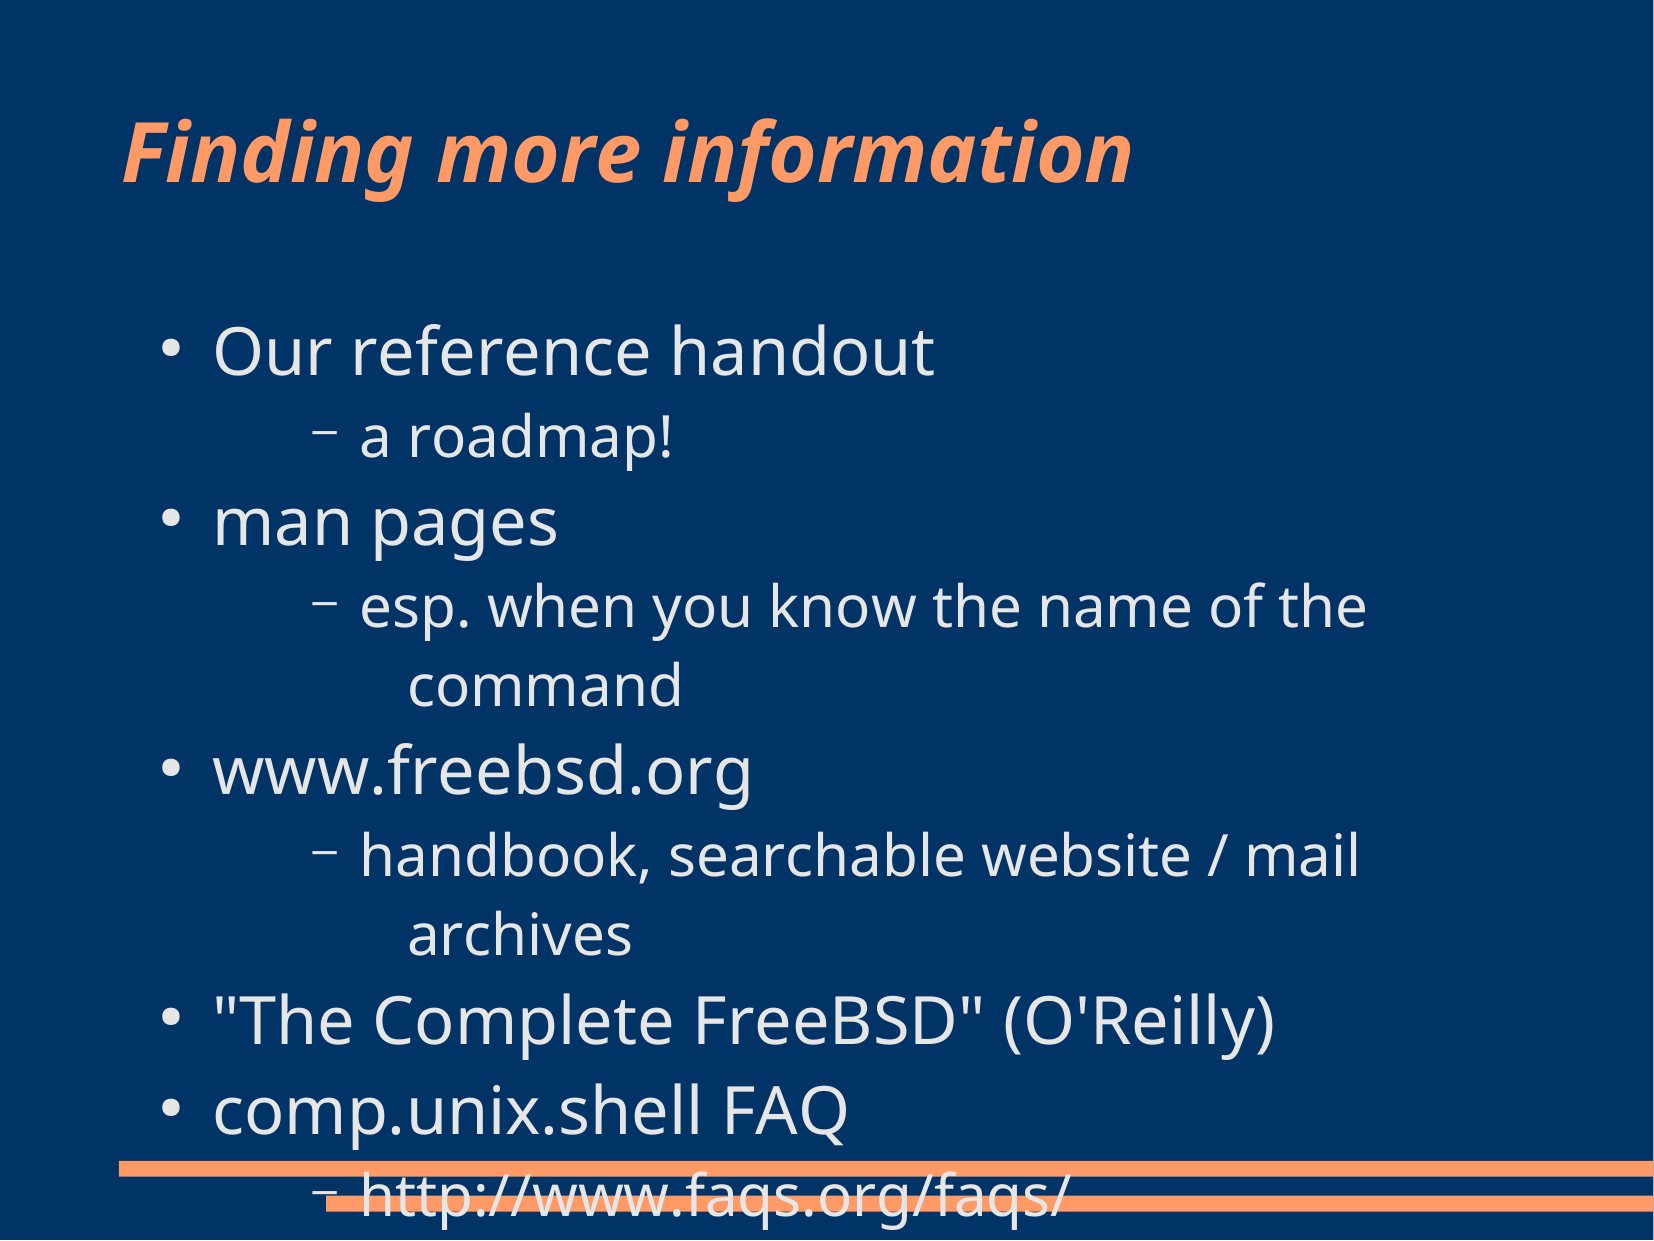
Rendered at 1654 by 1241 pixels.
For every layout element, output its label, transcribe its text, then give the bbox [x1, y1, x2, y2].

title Finding more information [121, 46, 1534, 254]
list Our reference handout a roadmap! man pages esp. when you know the name of the command www.freebsd.org handbook, searchable website / mail archives "The Complete FreeBSD" (O'Reilly) comp.unix.shell FAQ http://www.faqs.org/faqs/ by-newsgroup/comp/comp.unix.shell.html STFW (Search The Friendly Web) [123, 304, 1563, 1167]
